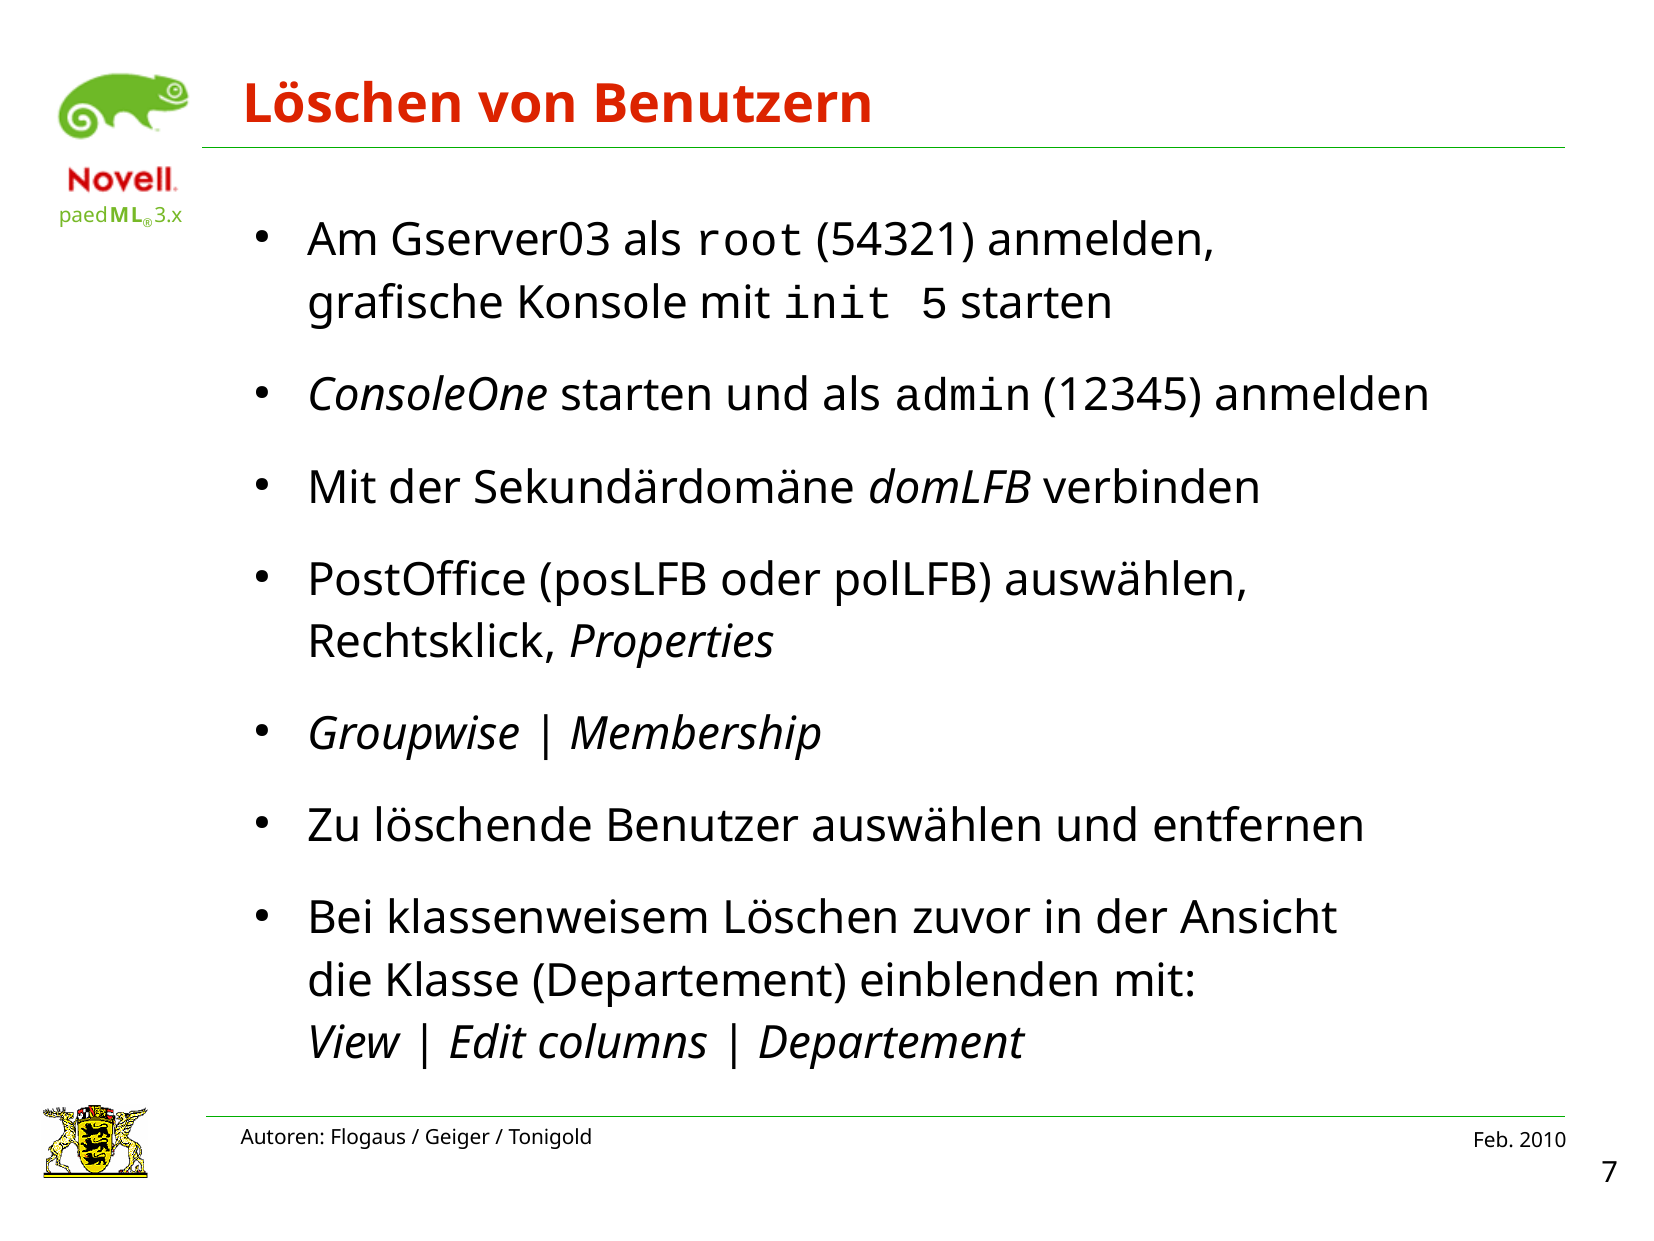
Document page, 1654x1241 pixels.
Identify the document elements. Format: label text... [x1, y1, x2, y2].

title Löschen von Benutzern [242, 67, 1577, 136]
picture [41, 1104, 148, 1180]
list Am Gserver03 als root (54321) anmelden, grafische Konsole mit init 5 starten ConsoleOne starten und als admin (12345) anmelden Mit der Sekundärdomäne domLFB verbinden PostOffice (posLFB oder polLFB) auswählen, Rechtsklick, Properties Groupwise | Membership Zu löschende Benutzer auswählen und entfernen Bei klassenweisem Löschen zuvor in der Ansicht die Klasse (Departement) einblenden mit: View | Edit columns | Departement [236, 206, 1565, 1064]
picture [44, 56, 202, 214]
